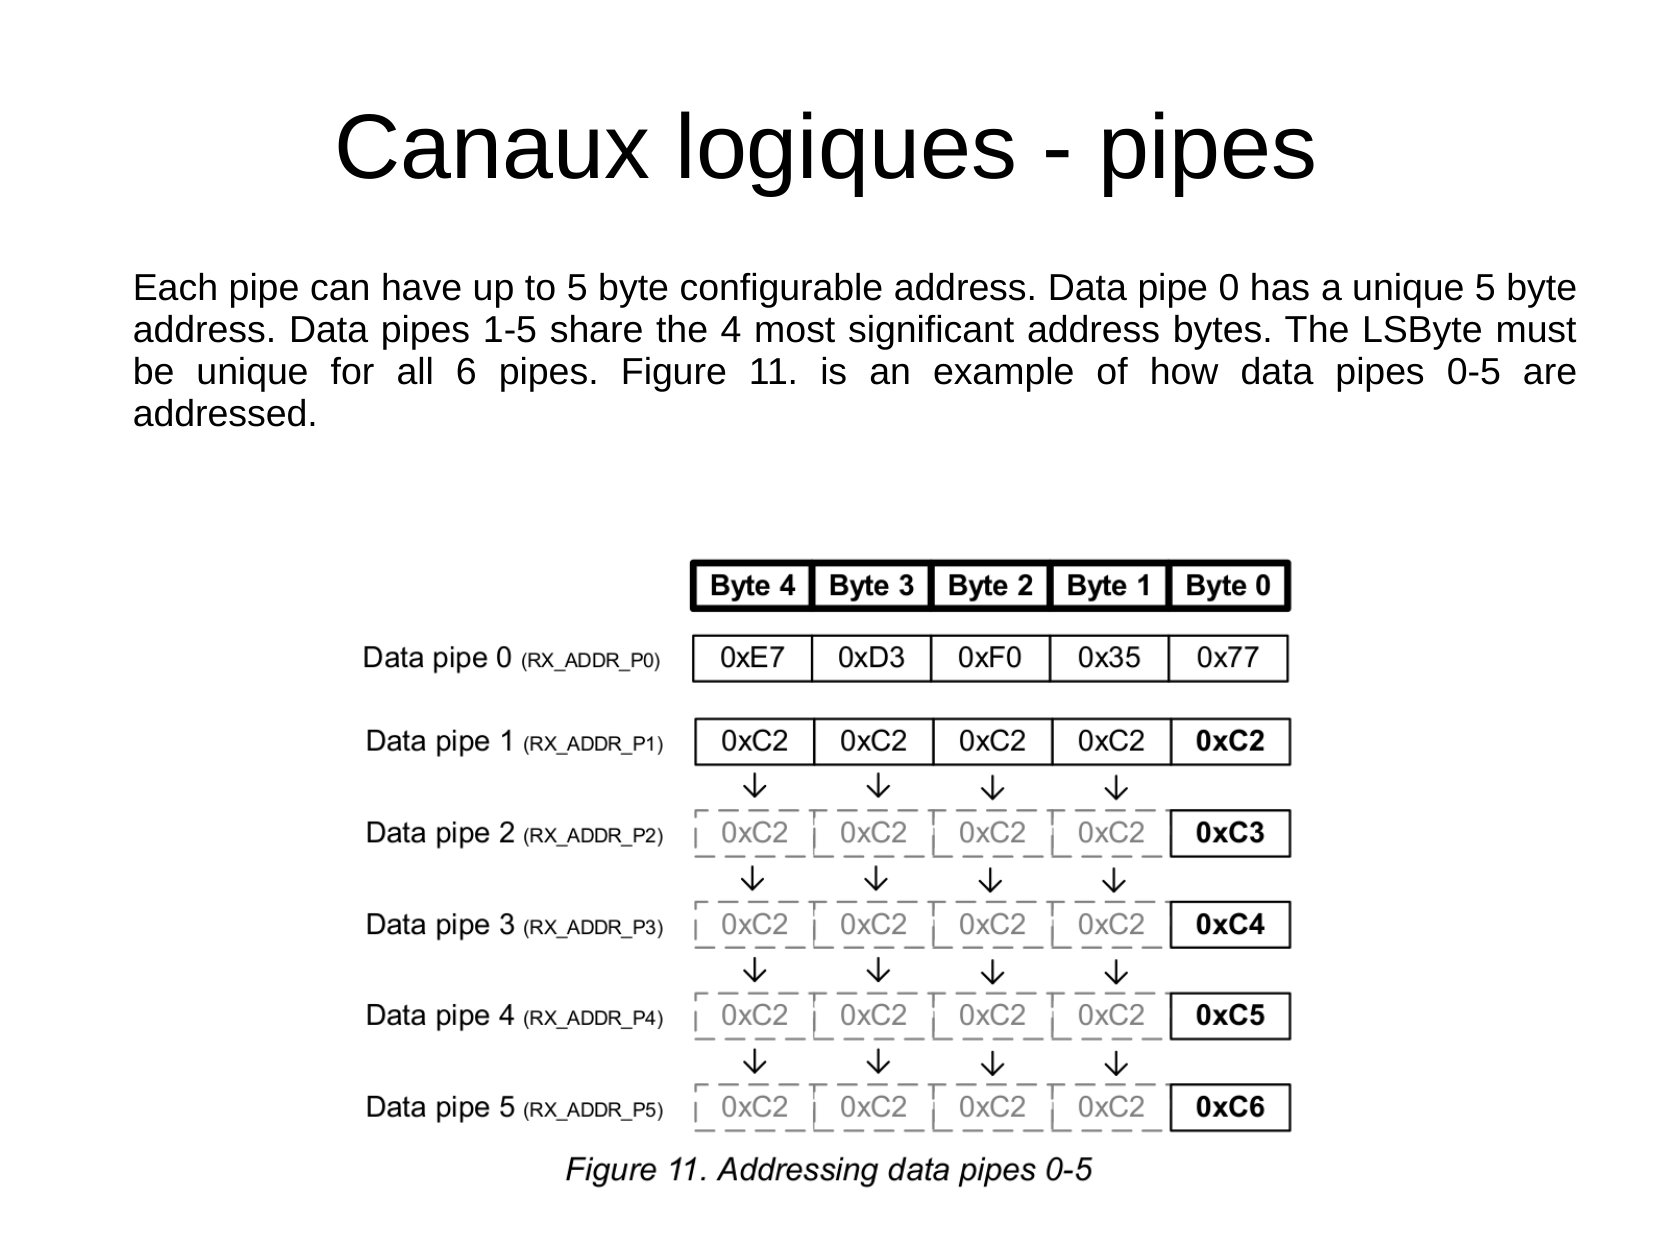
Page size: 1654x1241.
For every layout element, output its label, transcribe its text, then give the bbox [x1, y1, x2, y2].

picture [302, 517, 1374, 1197]
text_box Each pipe can have up to 5 byte configurable address. Data pipe 0 has a unique 5 byte address. Data pipes 1-5 share the 4 most significant address bytes. The LSByte must be unique for all 6 pipes. Figure 11. is an example of how data pipes 0-5 are addressed. [118, 259, 1593, 485]
title Canaux logiques - pipes [82, 43, 1571, 251]
